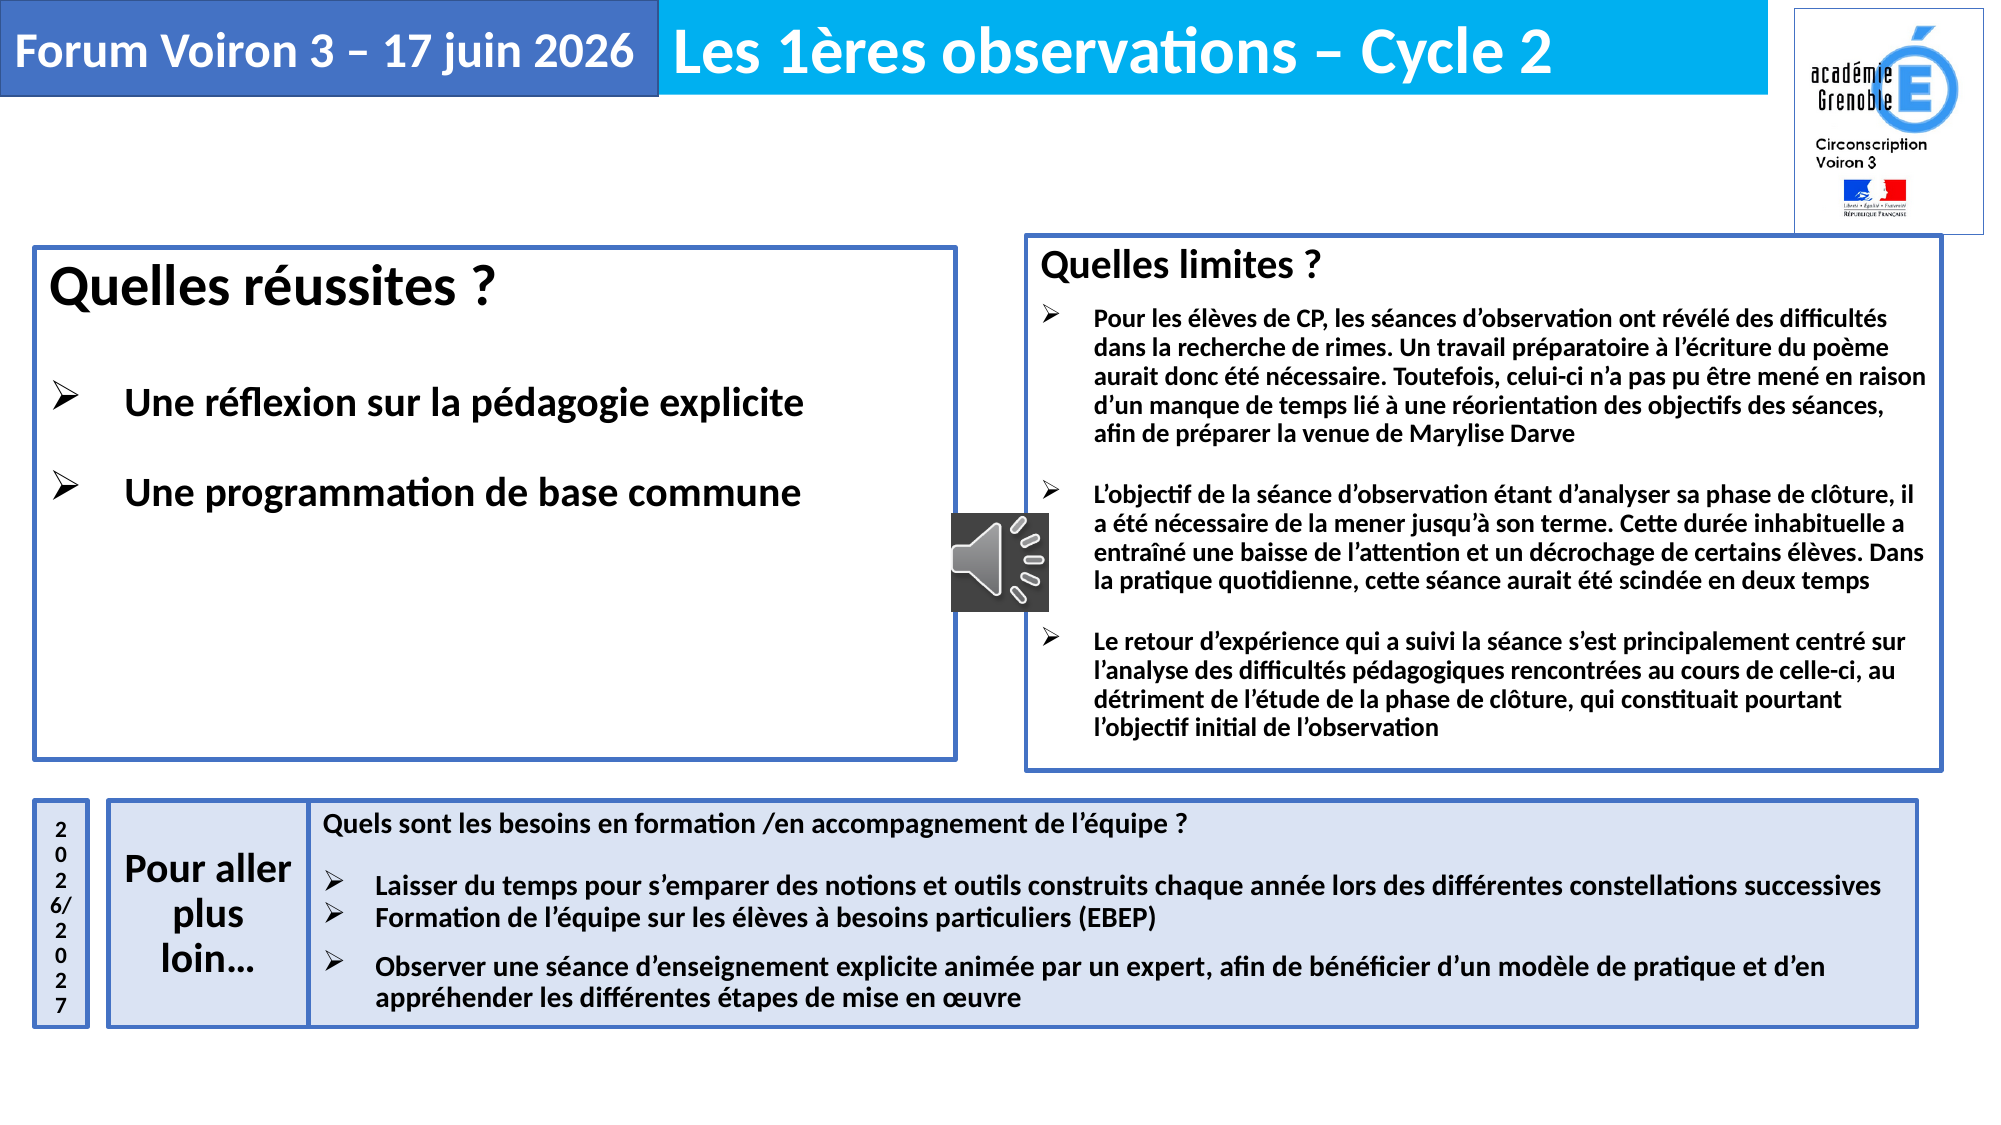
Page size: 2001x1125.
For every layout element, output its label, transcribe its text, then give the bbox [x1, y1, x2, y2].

text_box Forum Voiron 3 – 17 juin 2026 [0, 0, 659, 96]
text_box Quelles réussites ? Une réflexion sur la pédagogie explicite Une programmation de base commune [34, 247, 956, 760]
text_box Quels sont les besoins en formation /en accompagnement de l’équipe ? Laisser du temps pour s’emparer des notions et outils construits chaque année lors des différentes constellations successives Formation de l’équipe sur les élèves à besoins particuliers (EBEP) Observer une séance d’enseignement explicite animée par un expert, afin de bénéficier d’un modèle de pratique et d’en appréhender les différentes étapes de mise en œuvre [309, 800, 1918, 1027]
picture [1794, 8, 1984, 235]
text_box Quelles limites ? Pour les élèves de CP, les séances d’observation ont révélé des difficultés dans la recherche de rimes. Un travail préparatoire à l’écriture du poème aurait donc été nécessaire. Toutefois, celui-ci n’a pas pu être mené en raison d’un manque de temps lié à une réorientation des objectifs des séances, afin de préparer la venue de Marylise Darve L’objectif de la séance d’observation étant d’analyser sa phase de clôture, il a été nécessaire de la mener jusqu’à son terme. Cette durée inhabituelle a entraîné une baisse de l’attention et un décrochage de certains élèves. Dans la pratique quotidienne, cette séance aurait été scindée en deux temps Le retour d’expérience qui a suivi la séance s’est principalement centré sur l’analyse des difficultés pédagogiques rencontrées au cours de celle-ci, au détriment de l’étude de la phase de clôture, qui constituait pourtant l’objectif initial de l’observation [1025, 235, 1942, 771]
picture [950, 512, 1050, 613]
text_box 2026/2027 [34, 800, 88, 1027]
text_box Les 1ères observations – Cycle 2 [659, 0, 1768, 95]
text_box Pour aller plus loin… [108, 800, 309, 1027]
